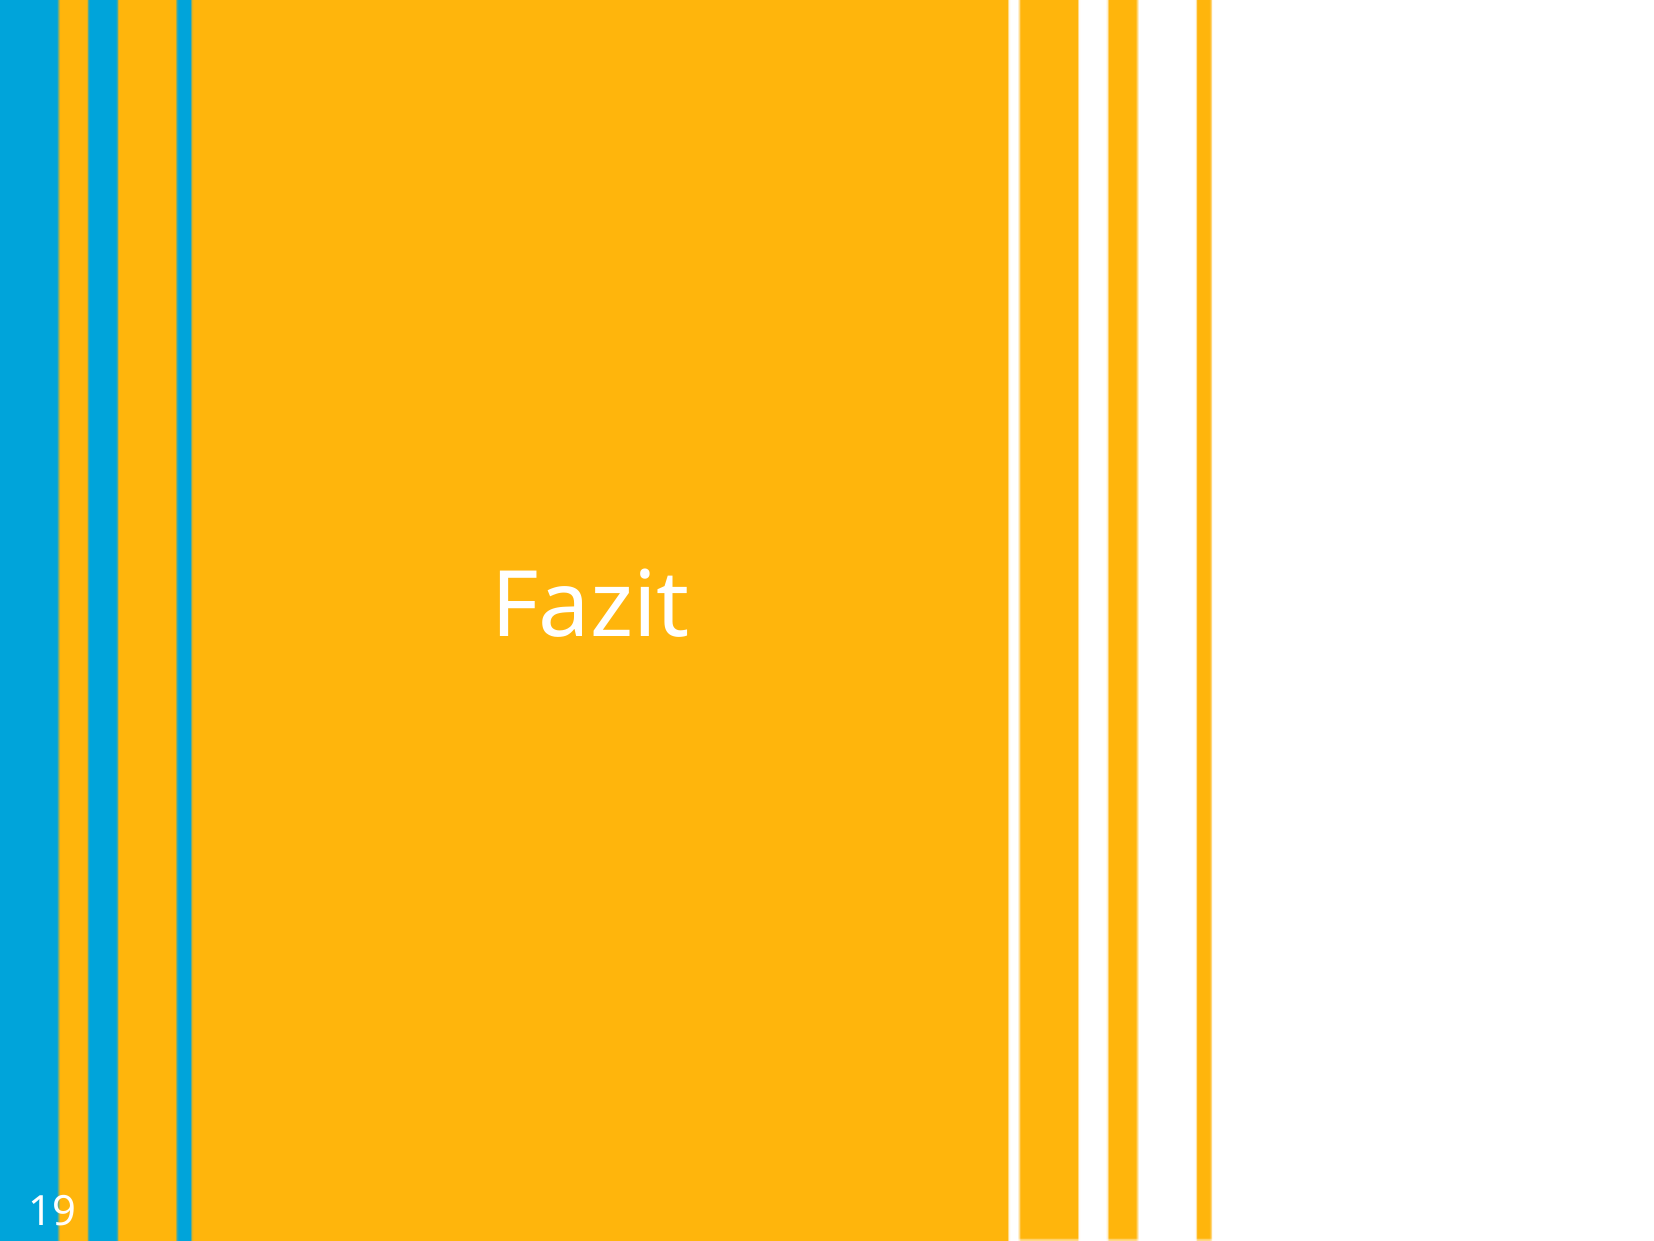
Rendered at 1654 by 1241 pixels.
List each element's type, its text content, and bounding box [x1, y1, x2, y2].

picture [58, 1198, 70, 1211]
picture [117, 0, 178, 1241]
title Fazit [206, 49, 975, 1152]
picture [58, 0, 89, 1241]
picture [58, 1211, 70, 1222]
picture [192, 0, 1654, 1241]
